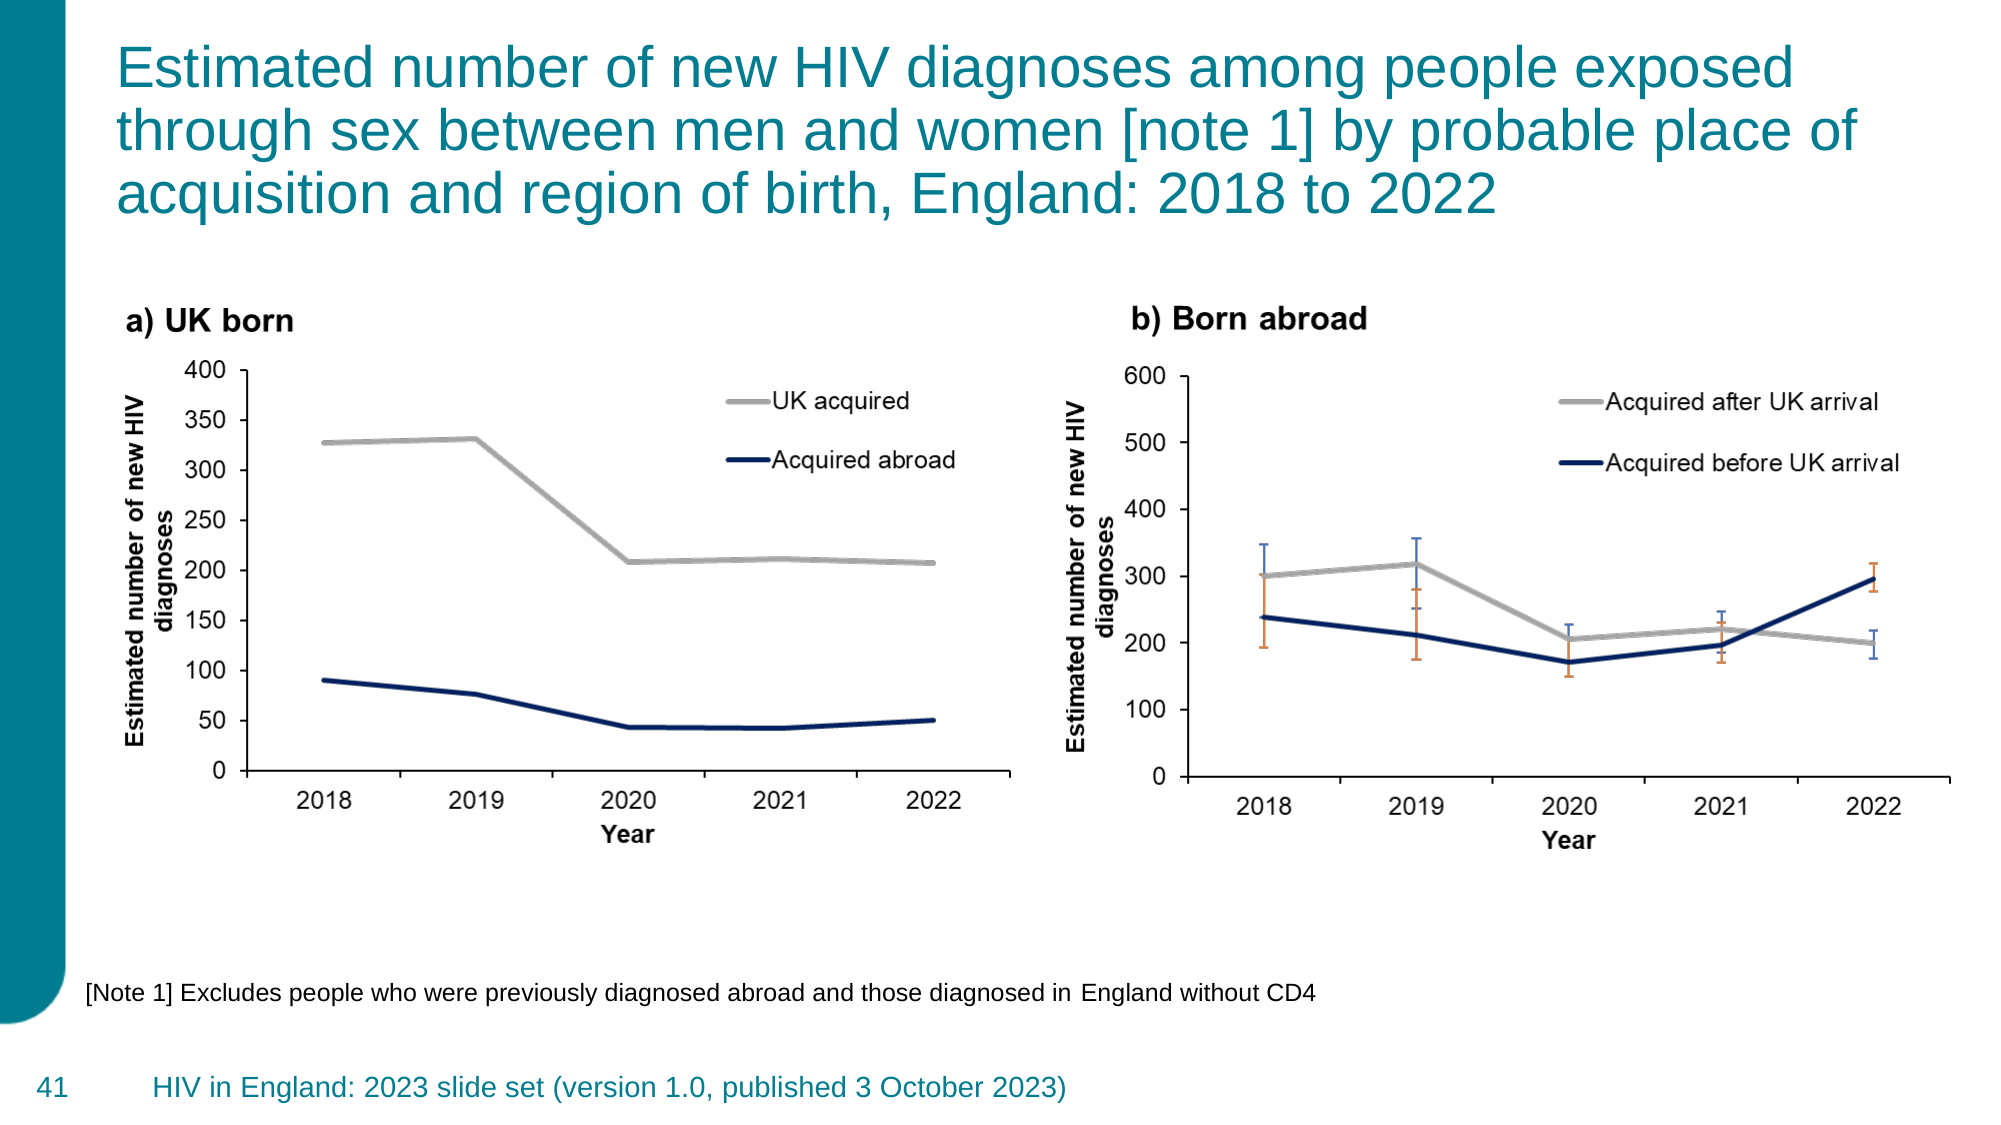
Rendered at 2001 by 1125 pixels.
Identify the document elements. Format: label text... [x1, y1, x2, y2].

text_box [21, 1056, 120, 1117]
title Estimated number of new HIV diagnoses among people exposed through sex between men and women [note 1] by probable place of acquisition and region of birth, England: 2018 to 2022 [101, 29, 1926, 189]
text_box [Note 1] Excludes people who were previously diagnosed abroad and those diagnosed in England without CD4 [70, 969, 1331, 1046]
text_box HIV in England: 2023 slide set (version 1.0, published 3 October 2023) [137, 1056, 1780, 1116]
picture [94, 287, 1971, 931]
